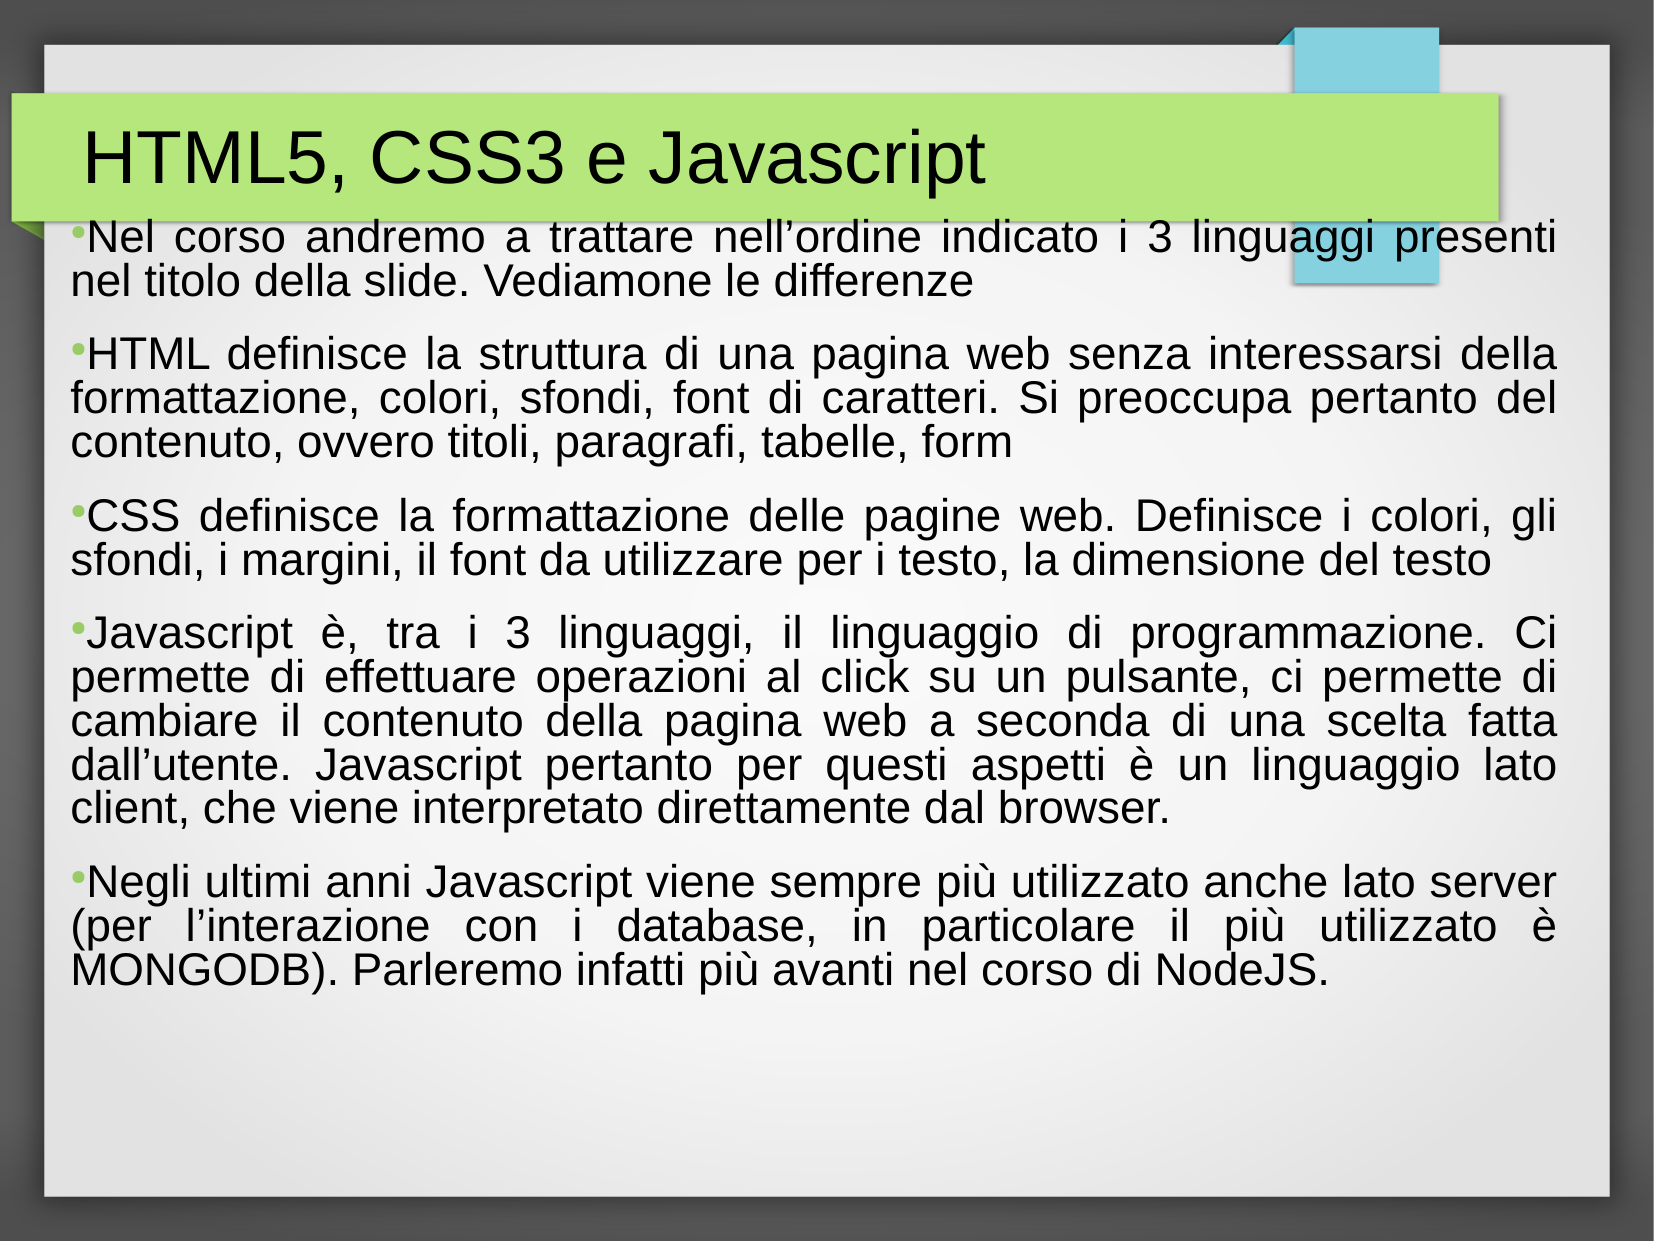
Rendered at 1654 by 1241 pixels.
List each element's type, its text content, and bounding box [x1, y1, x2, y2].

list Nel corso andremo a trattare nell’ordine indicato i 3 linguaggi presenti nel titolo della slide. Vediamone le differenze HTML definisce la struttura di una pagina web senza interessarsi della formattazione, colori, sfondi, font di caratteri. Si preoccupa pertanto del contenuto, ovvero titoli, paragrafi, tabelle, form CSS definisce la formattazione delle pagine web. Definisce i colori, gli sfondi, i margini, il font da utilizzare per i testo, la dimensione del testo Javascript è, tra i 3 linguaggi, il linguaggio di programmazione. Ci permette di effettuare operazioni al click su un pulsante, ci permette di cambiare il contenuto della pagina web a seconda di una scelta fatta dall’utente. Javascript pertanto per questi aspetti è un linguaggio lato client, che viene interpretato direttamente dal browser. Negli ultimi anni Javascript viene sempre più utilizzato anche lato server (per l’interazione con i database, in particolare il più utilizzato è MONGODB). Parleremo infatti più avanti nel corso di NodeJS. [70, 217, 1559, 1167]
title HTML5, CSS3 e Javascript [82, 94, 1264, 213]
picture [0, 0, 1654, 1241]
